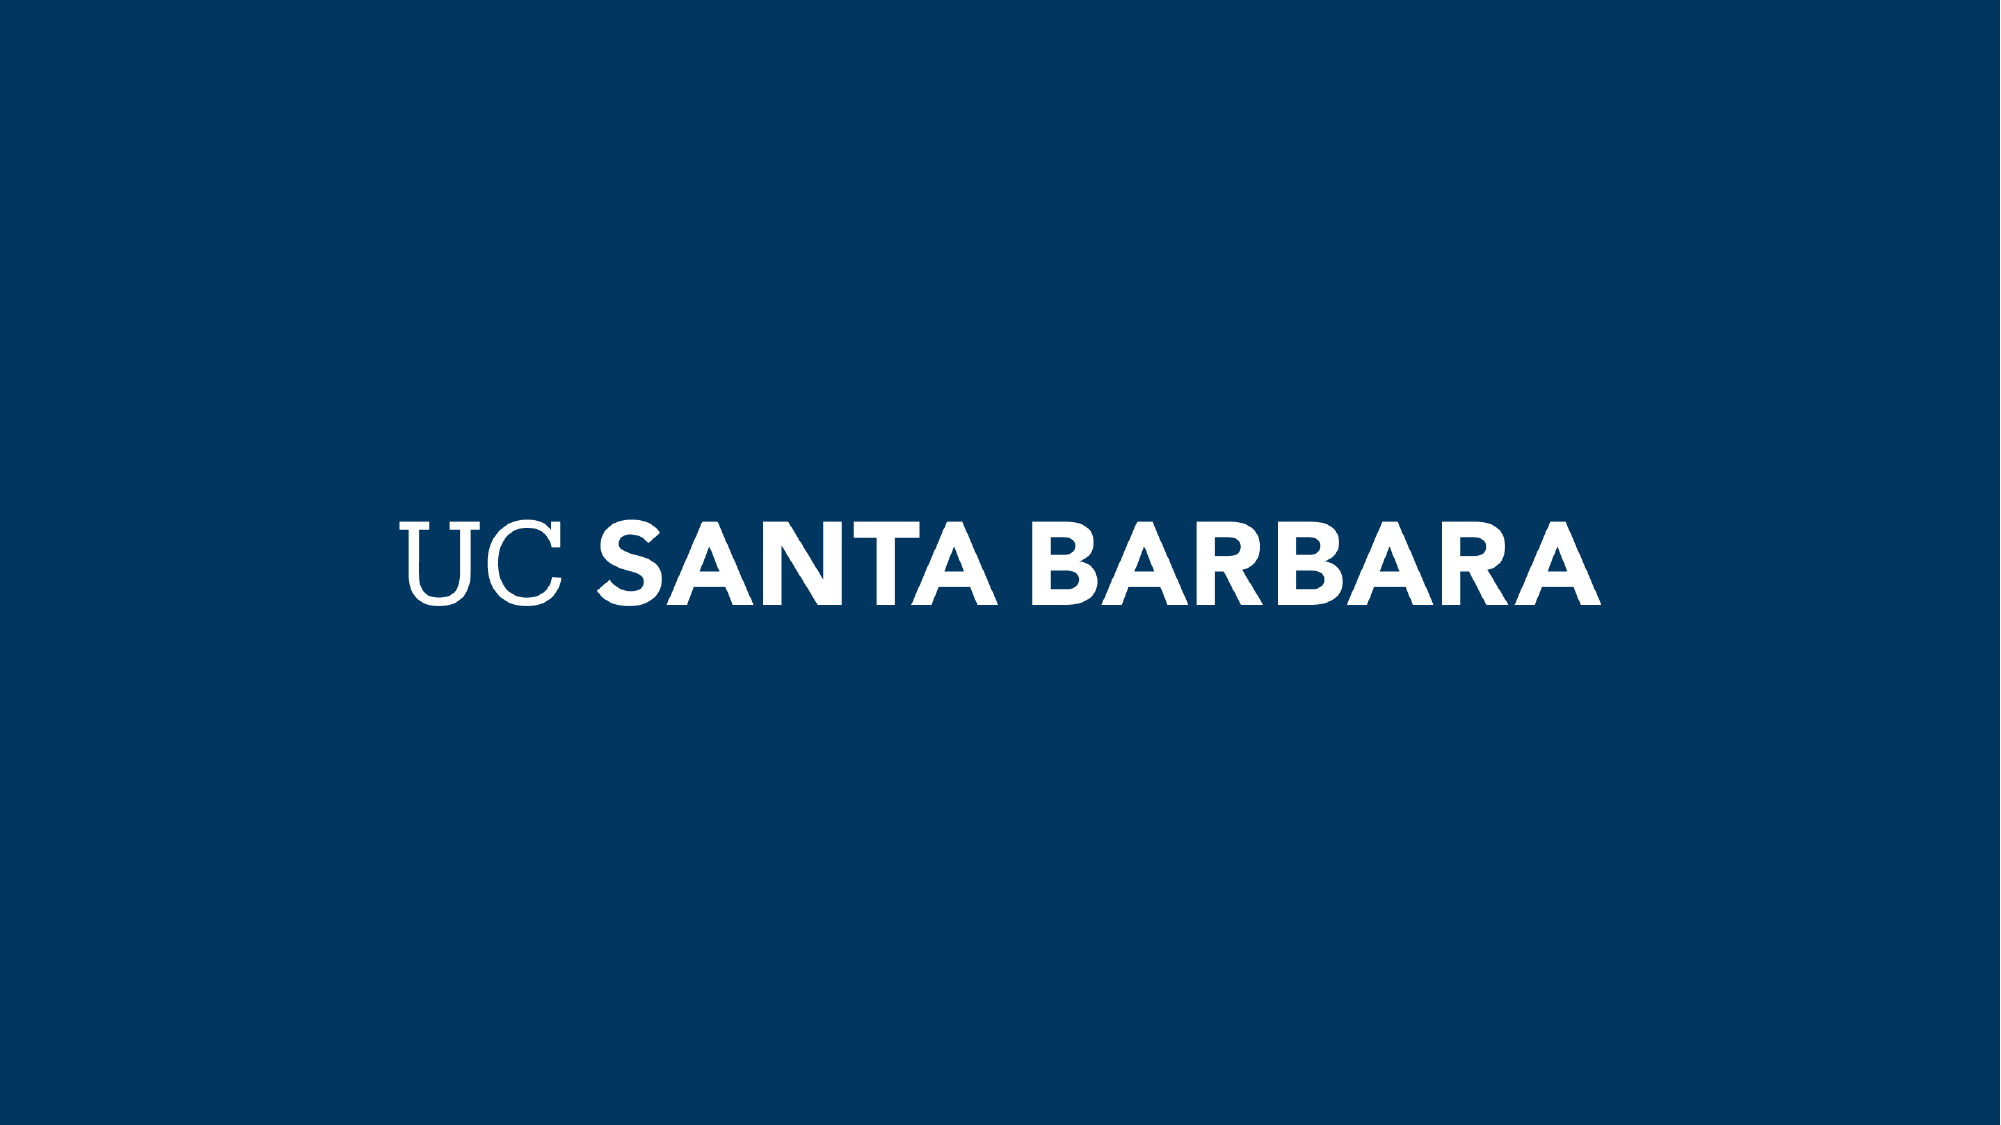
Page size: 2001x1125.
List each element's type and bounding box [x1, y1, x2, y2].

picture [397, 517, 1603, 608]
